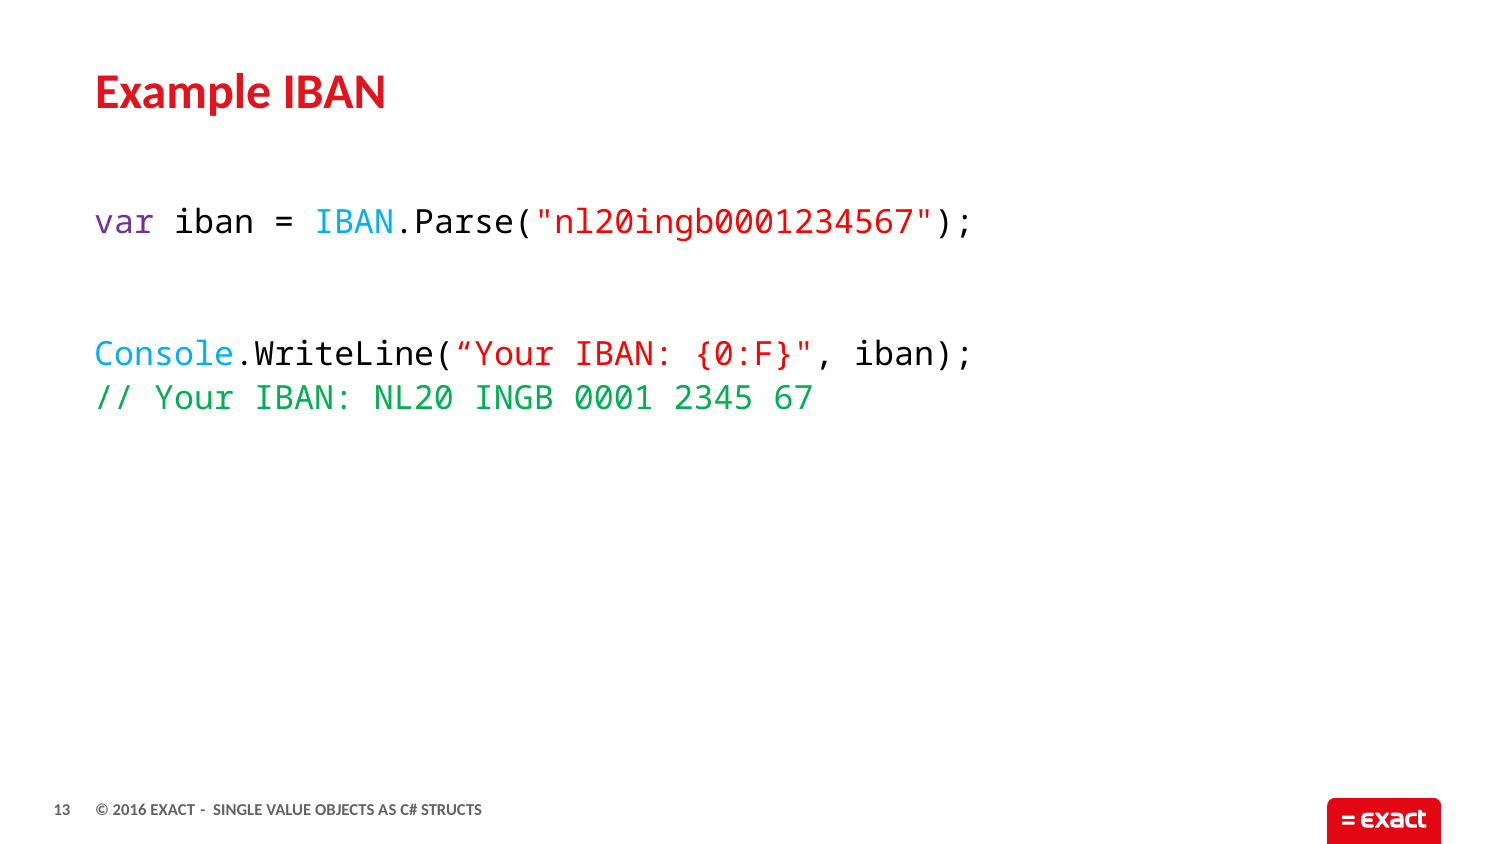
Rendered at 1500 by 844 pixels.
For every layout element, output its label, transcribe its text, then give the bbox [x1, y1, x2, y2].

text_box [38, 786, 96, 832]
list var iban = IBAN.Parse("nl20ingb0001234567"); Console.WriteLine(“Your IBAN: {0:F}", iban); // Your IBAN: NL20 INGB 0001 2345 67 [79, 196, 1421, 754]
text_box - Single Value Objects as C# structs [185, 786, 826, 832]
title Example IBAN [79, 62, 1421, 128]
